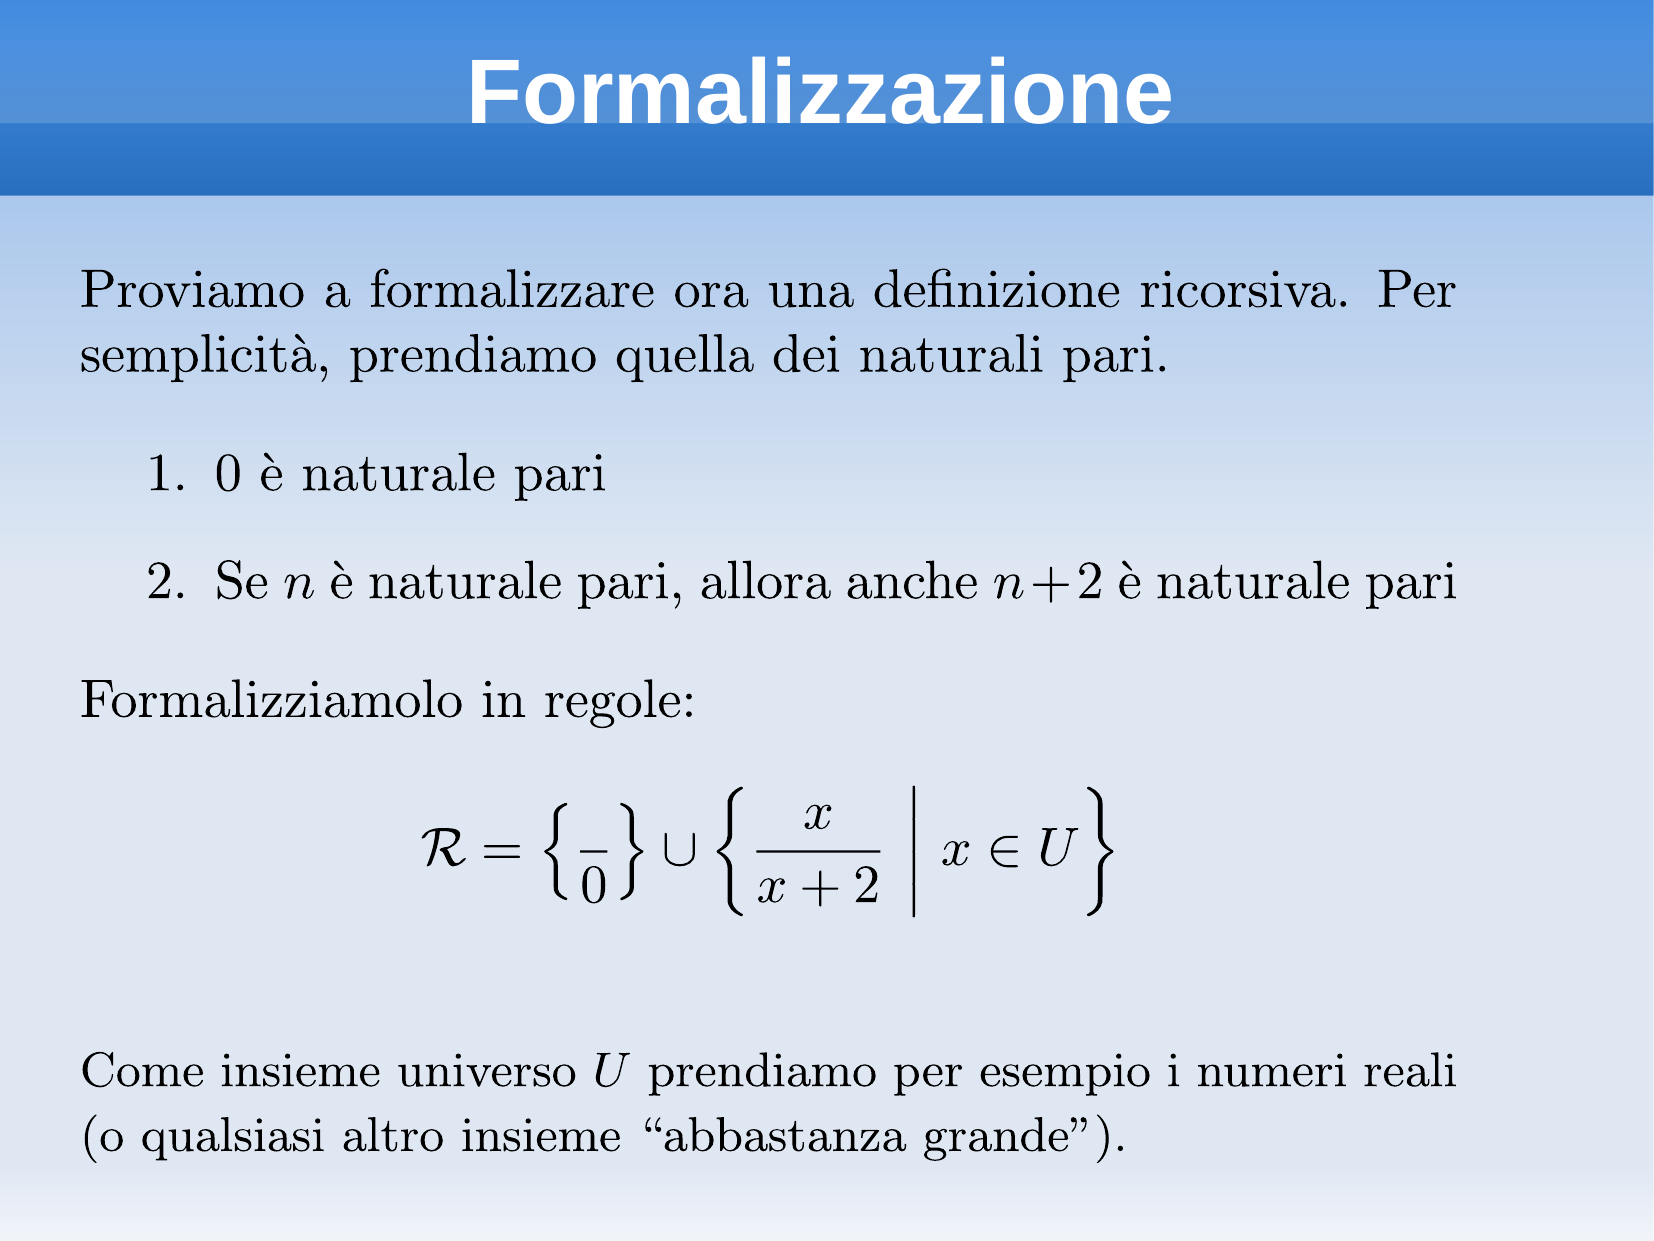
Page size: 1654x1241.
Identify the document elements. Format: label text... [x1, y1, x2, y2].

picture [0, 0, 1654, 1241]
title Formalizzazione [76, 0, 1565, 196]
text_box [79, 268, 1458, 1164]
